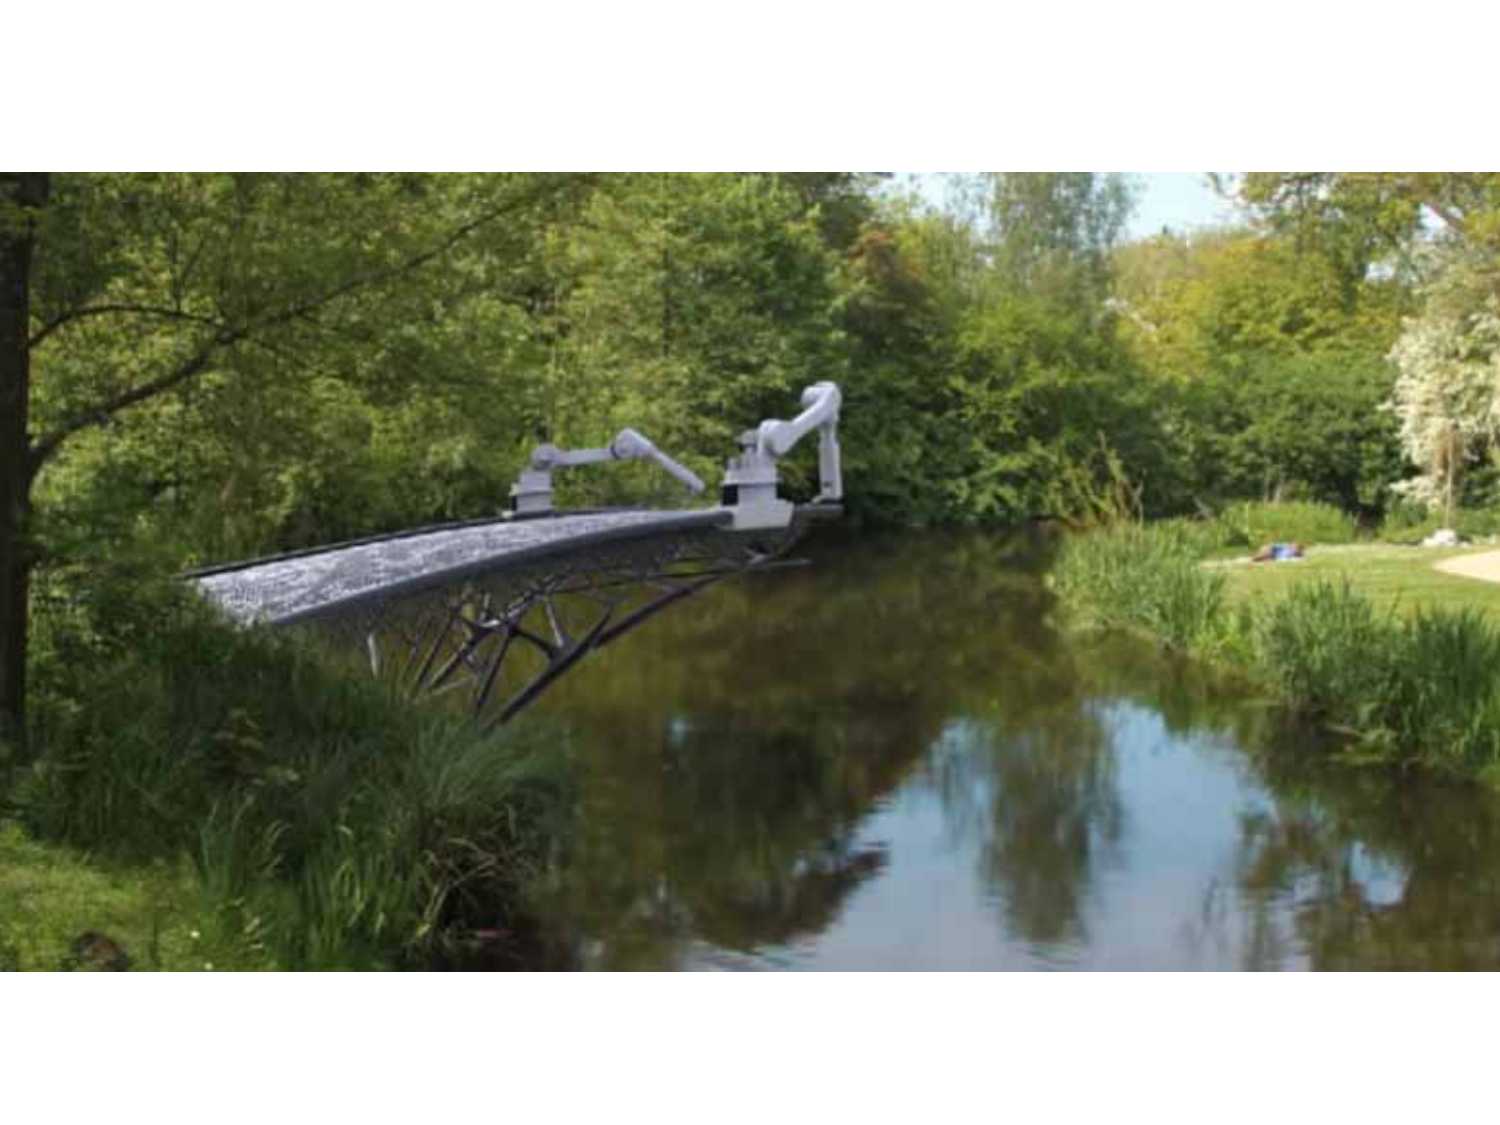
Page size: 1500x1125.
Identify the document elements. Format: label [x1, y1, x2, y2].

picture [0, 172, 1500, 972]
